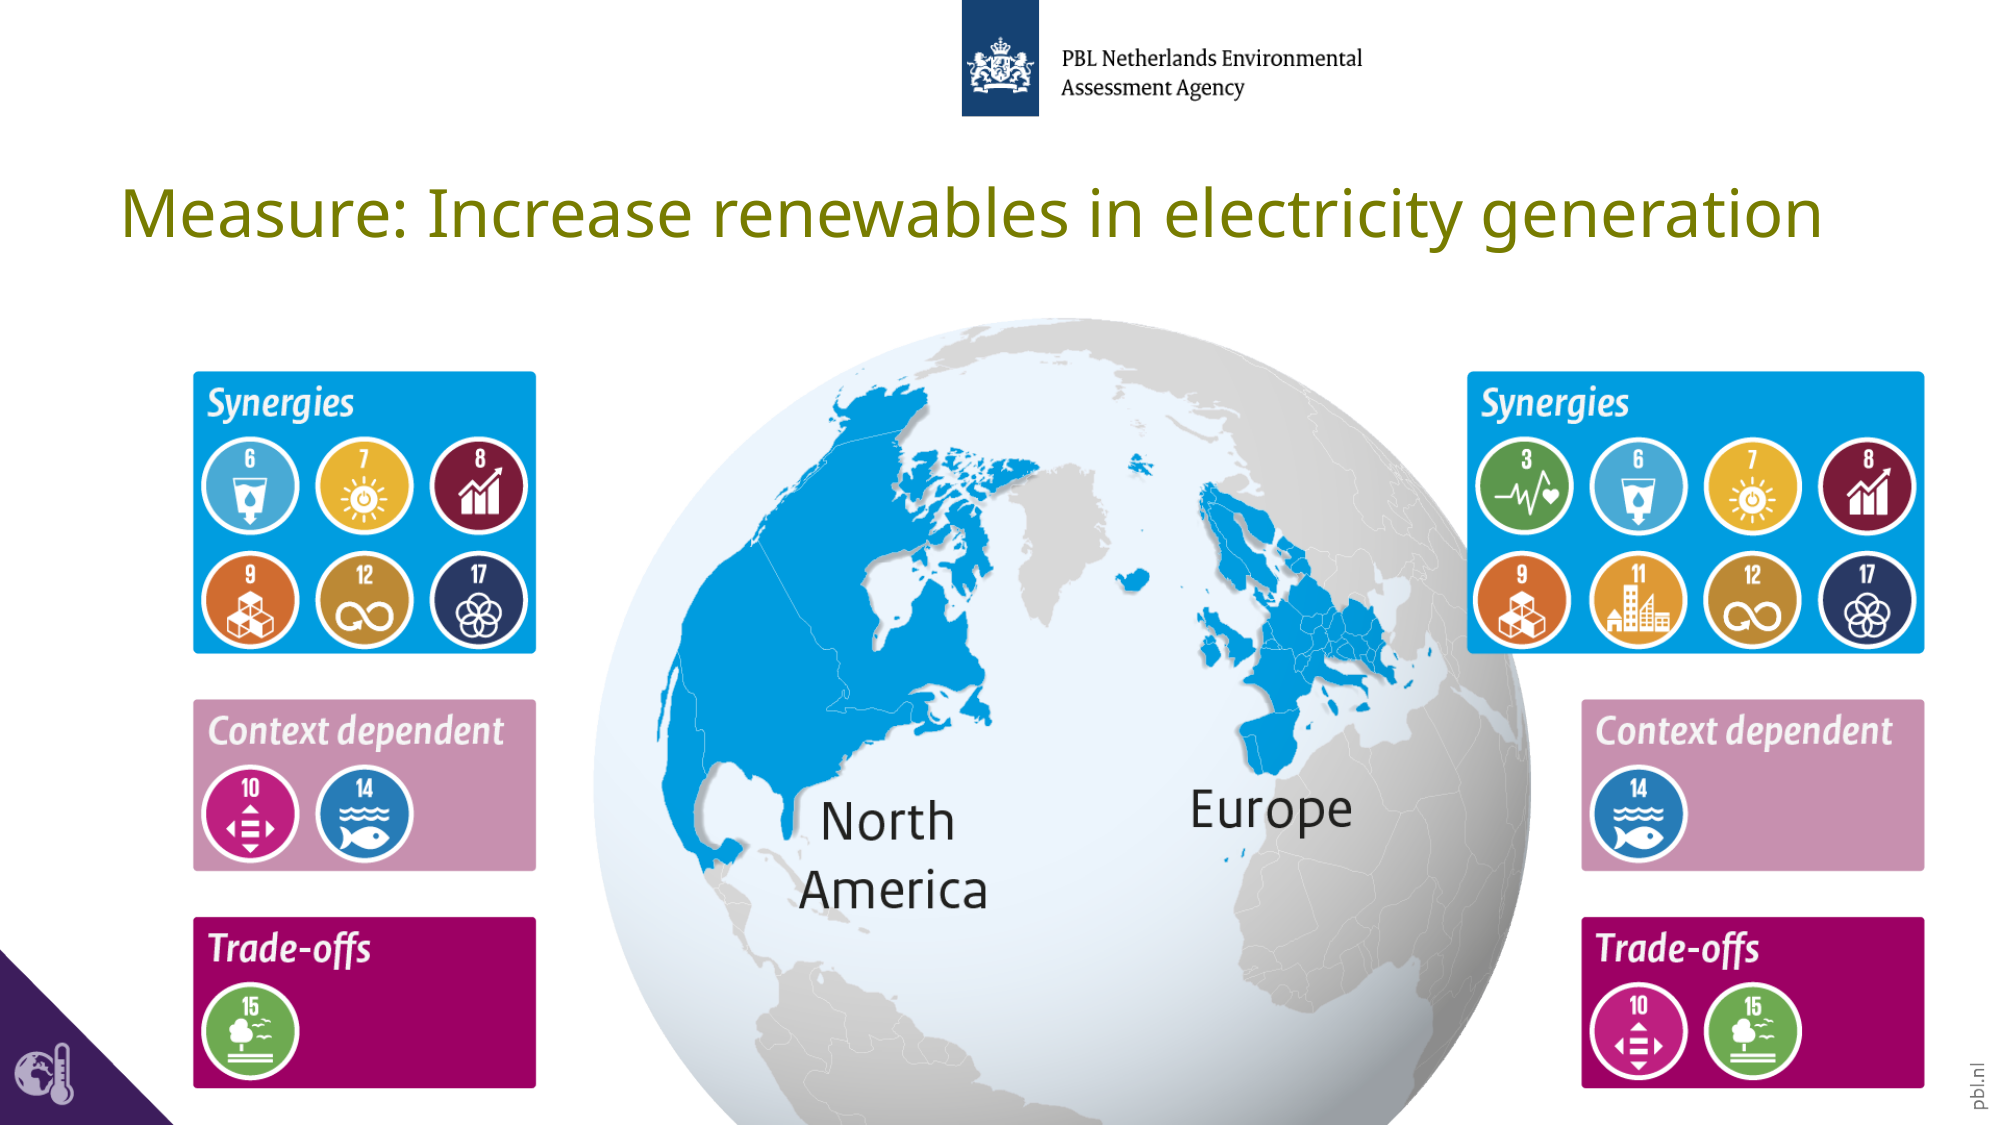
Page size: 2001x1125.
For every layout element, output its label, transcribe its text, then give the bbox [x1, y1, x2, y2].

title Measure: Increase renewables in electricity generation [104, 172, 1897, 329]
picture [0, 0, 2000, 1125]
